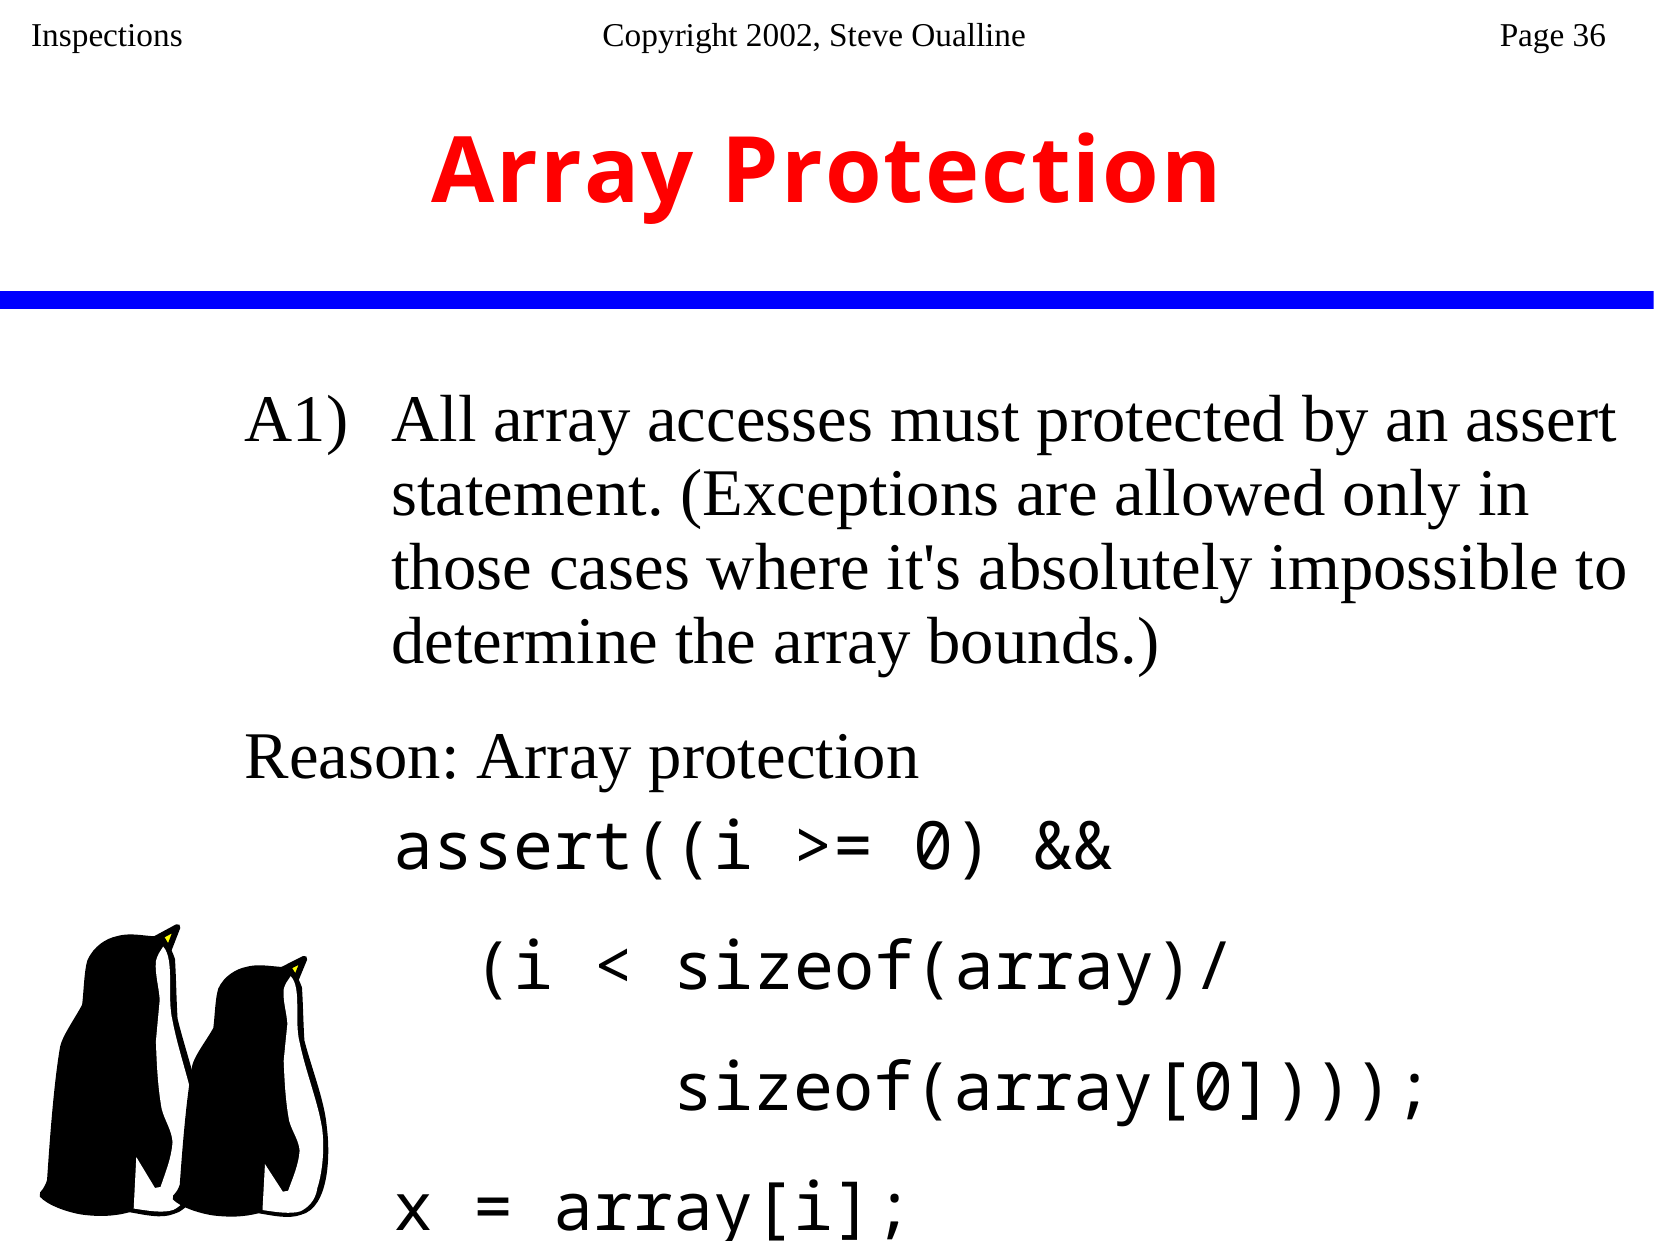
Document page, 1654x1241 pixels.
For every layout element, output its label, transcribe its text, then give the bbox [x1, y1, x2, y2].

list A1) All array accesses must protected by an assert statement. (Exceptions are allowed only in those cases where it's absolutely impossible to determine the array bounds.) Reason: Array protection [241, 381, 1654, 787]
list assert((i >= 0) && (i < sizeof(array)/ sizeof(array[0]))); x = array[i]; [390, 798, 1654, 1198]
title Array Protection [121, 66, 1534, 269]
